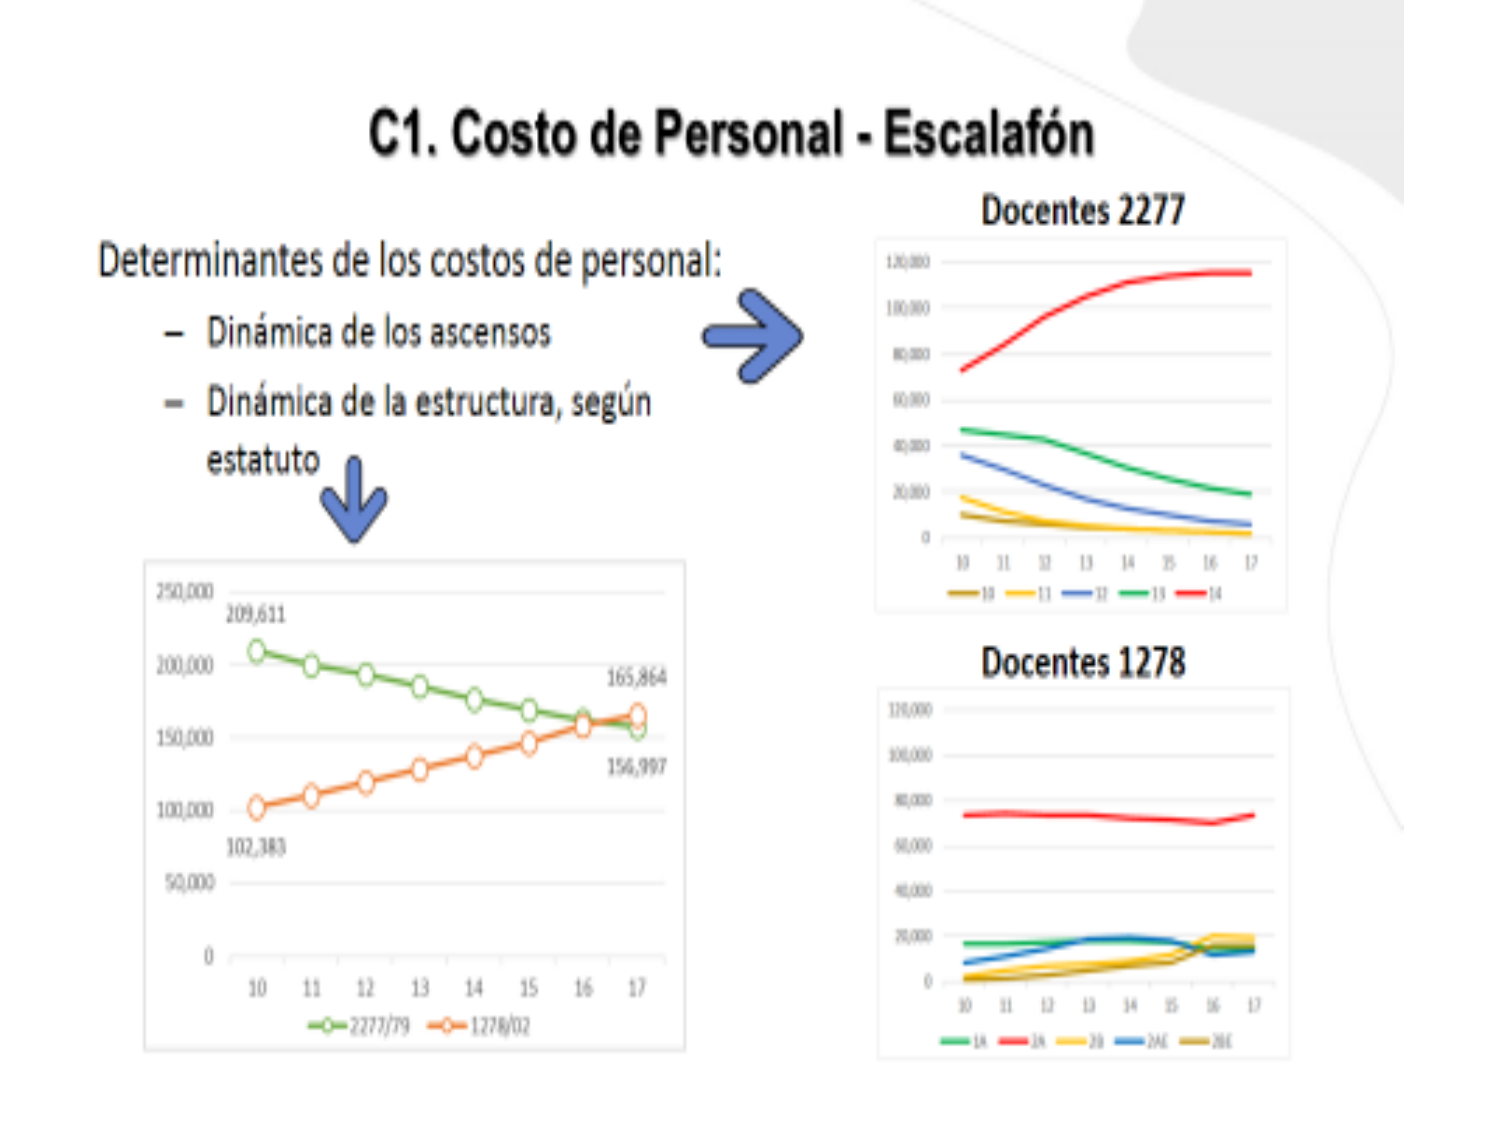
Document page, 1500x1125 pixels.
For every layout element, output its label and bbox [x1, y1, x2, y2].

picture [60, 0, 1404, 1074]
